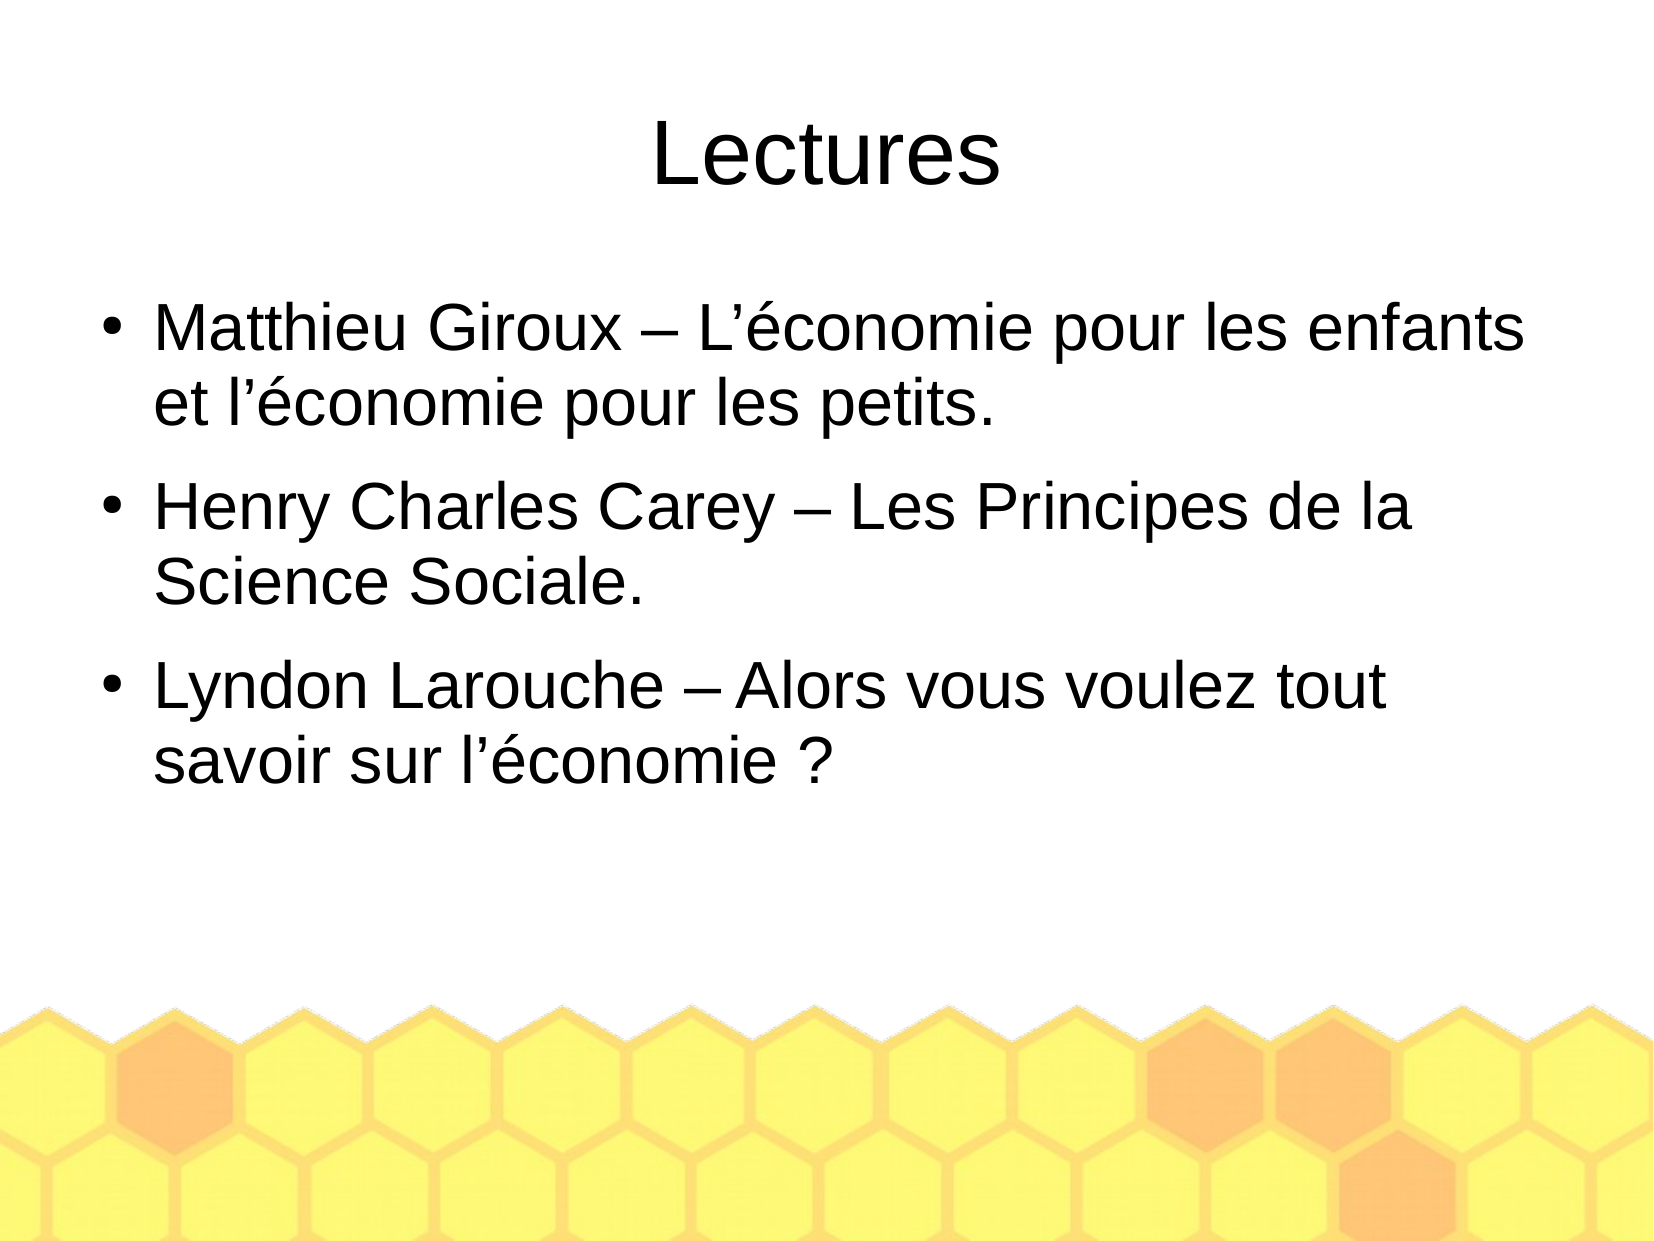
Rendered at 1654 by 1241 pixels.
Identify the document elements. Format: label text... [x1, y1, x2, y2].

list Matthieu Giroux – L’économie pour les enfants et l’économie pour les petits. Henry Charles Carey – Les Principes de la Science Sociale. Lyndon Larouche – Alors vous voulez tout savoir sur l’économie ? [82, 290, 1571, 1010]
title Lectures [82, 49, 1571, 257]
picture [0, 1001, 1654, 1241]
